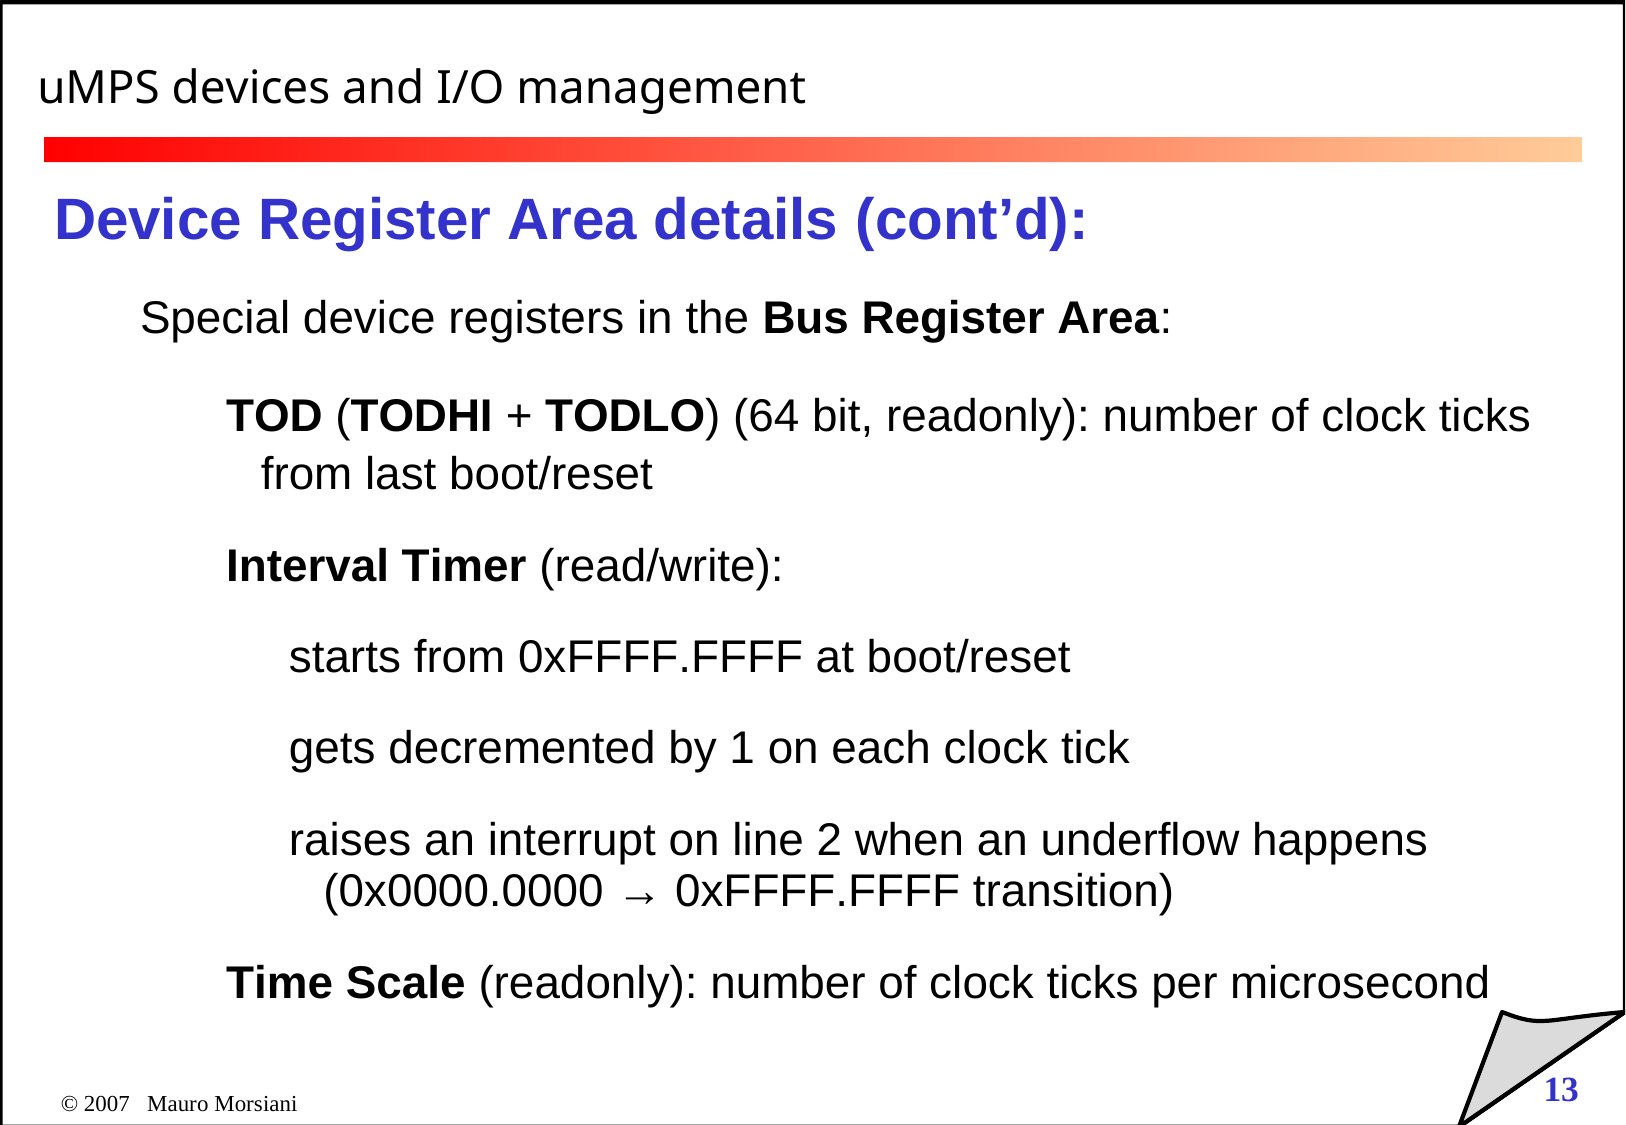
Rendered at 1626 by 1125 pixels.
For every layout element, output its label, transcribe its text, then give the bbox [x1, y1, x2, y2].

title uMPS devices and I/O management [37, 44, 1588, 131]
list Device Register Area details (cont’d): Special device registers in the Bus Register Area: TOD (TODHI + TODLO) (64 bit, readonly): number of clock ticks from last boot/reset Interval Timer (read/write): starts from 0xFFFF.FFFF at boot/reset gets decremented by 1 on each clock tick raises an interrupt on line 2 when an underflow happens (0x0000.0000 → 0xFFFF.FFFF transition) Time Scale (readonly): number of clock ticks per microsecond [54, 187, 1571, 1124]
